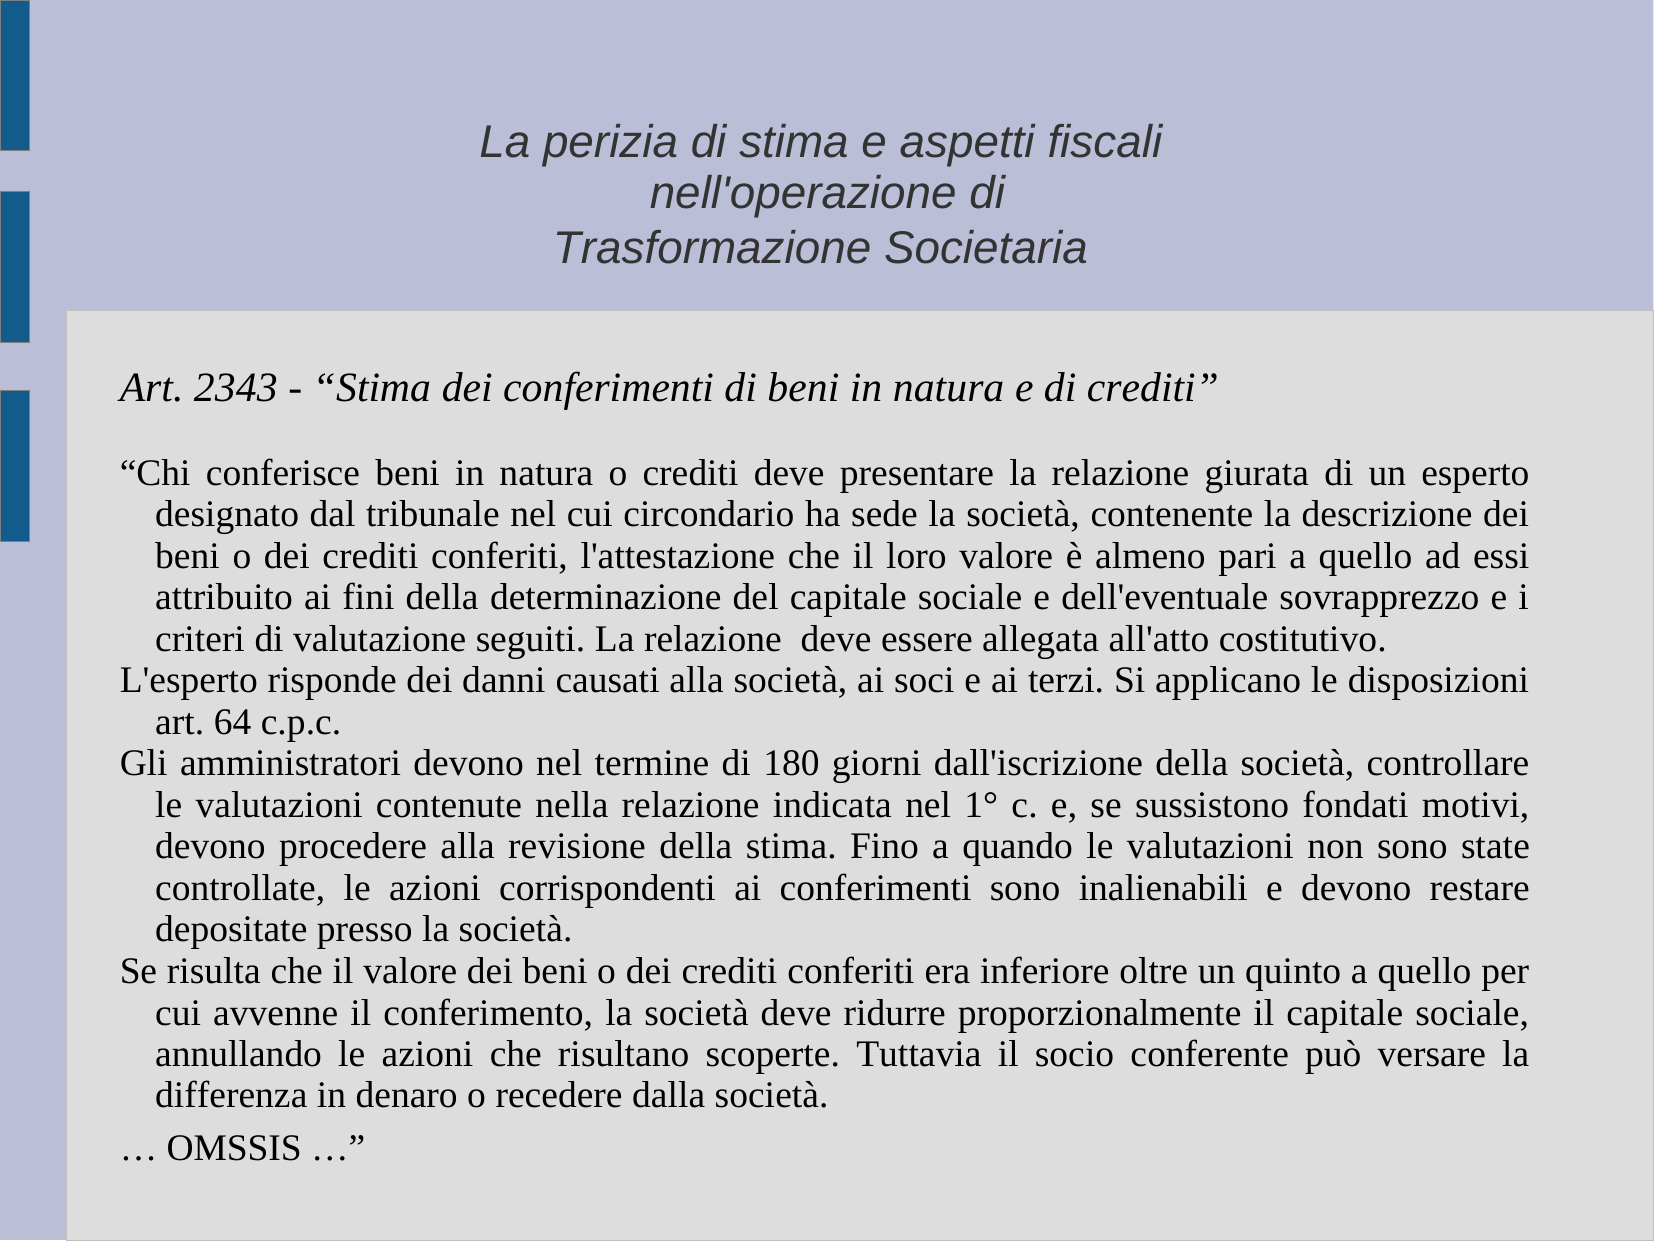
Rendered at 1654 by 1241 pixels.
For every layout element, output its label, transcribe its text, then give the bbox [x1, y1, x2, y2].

subtitle Art. 2343 - “Stima dei conferimenti di beni in natura e di crediti” “Chi conferisce beni in natura o crediti deve presentare la relazione giurata di un esperto designato dal tribunale nel cui circondario ha sede la società, contenente la descrizione dei beni o dei crediti conferiti, l'attestazione che il loro valore è almeno pari a quello ad essi attribuito ai fini della determinazione del capitale sociale e dell'eventuale sovrapprezzo e i criteri di valutazione seguiti. La relazione deve essere allegata all'atto costitutivo. L'esperto risponde dei danni causati alla società, ai soci e ai terzi. Si applicano le disposizioni art. 64 c.p.c. Gli amministratori devono nel termine di 180 giorni dall'iscrizione della società, controllare le valutazioni contenute nella relazione indicata nel 1° c. e, se sussistono fondati motivi, devono procedere alla revisione della stima. Fino a quando le valutazioni non sono state controllate, le azioni corrispondenti ai conferimenti sono inalienabili e devono restare depositate presso la società. Se risulta che il valore dei beni o dei crediti conferiti era inferiore oltre un quinto a quello per cui avvenne il conferimento, la società deve ridurre proporzionalmente il capitale sociale, annullando le azioni che risultano scoperte. Tuttavia il socio conferente può versare la differenza in denaro o recedere dalla società. … OMSSIS …” [119, 272, 1532, 1217]
title La perizia di stima e aspetti fiscali nell'operazione di Trasformazione Societaria [121, 91, 1534, 299]
